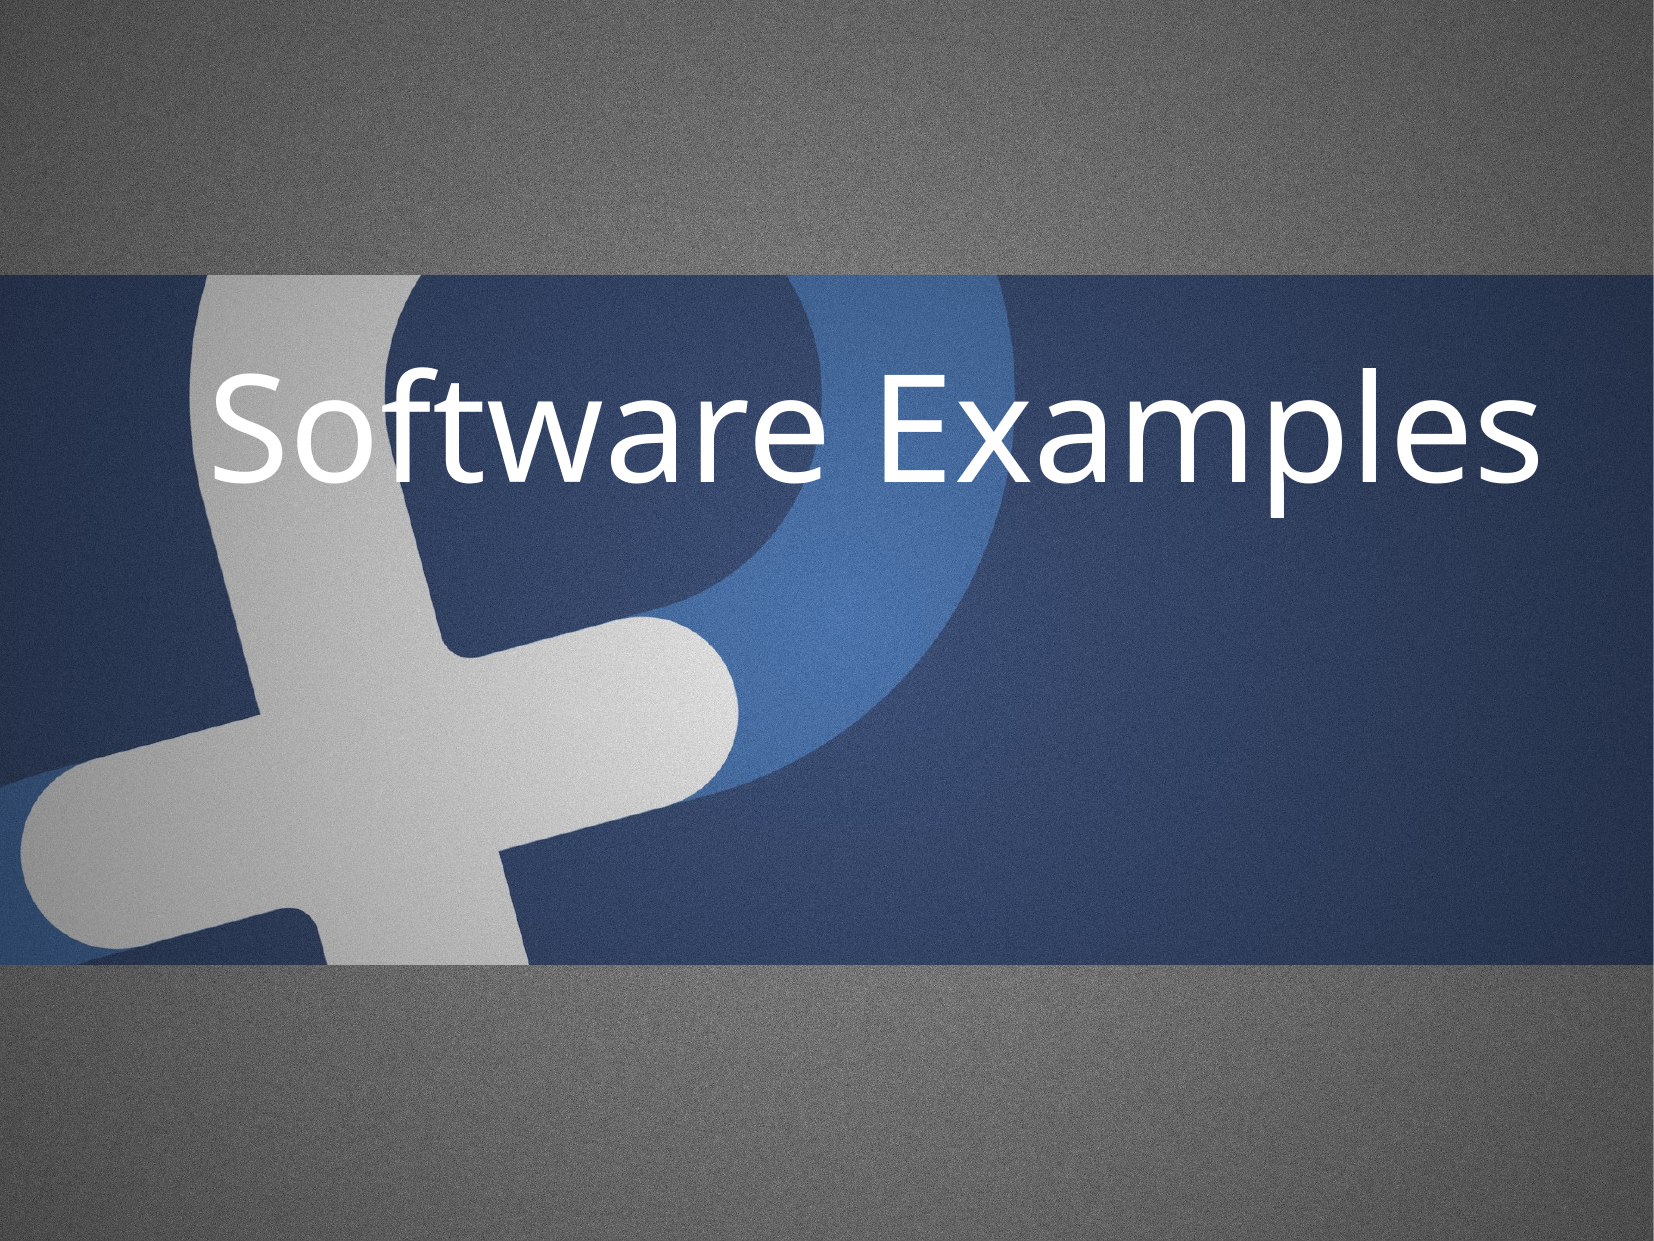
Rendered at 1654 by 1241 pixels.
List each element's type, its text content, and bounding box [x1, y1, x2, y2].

text_box Software Examples [93, 315, 1561, 654]
picture [0, 0, 1654, 1241]
